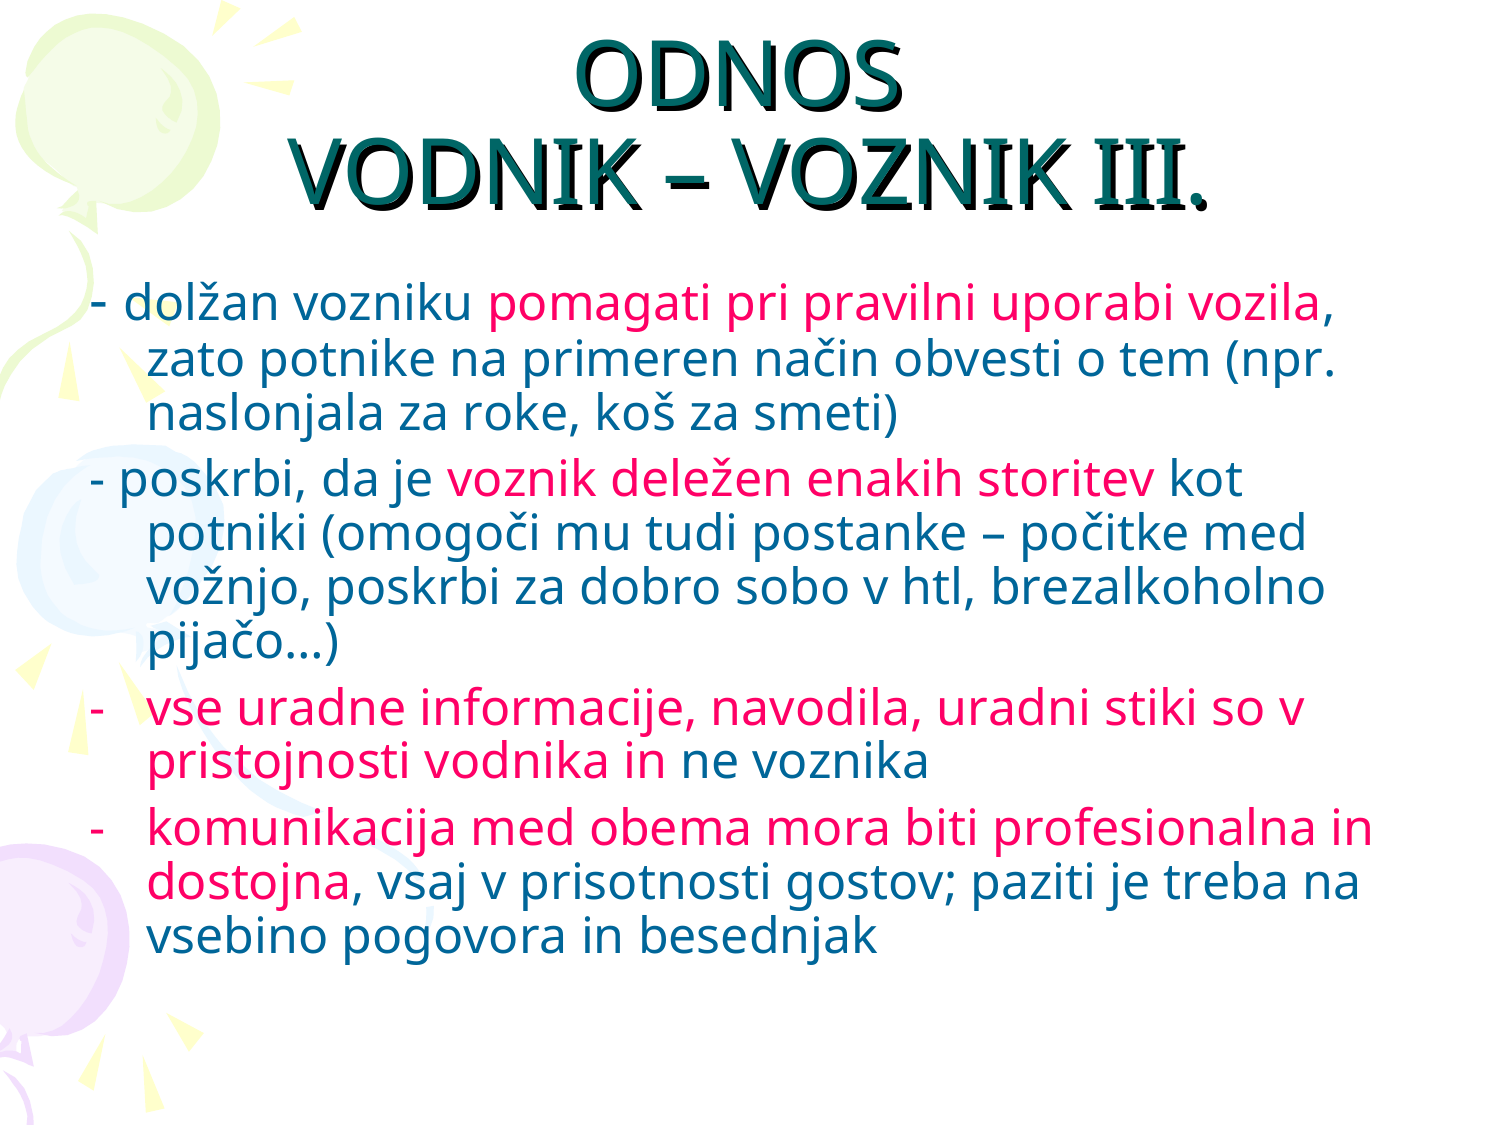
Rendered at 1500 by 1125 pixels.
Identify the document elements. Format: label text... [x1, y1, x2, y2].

list - dolžan vozniku pomagati pri pravilni uporabi vozila, zato potnike na primeren način obvesti o tem (npr. naslonjala za roke, koš za smeti) - poskrbi, da je voznik deležen enakih storitev kot potniki (omogoči mu tudi postanke – počitke med vožnjo, poskrbi za dobro sobo v htl, brezalkoholno pijačo…) vse uradne informacije, navodila, uradni stiki so v pristojnosti vodnika in ne voznika komunikacija med obema mora biti profesionalna in dostojna, vsaj v prisotnosti gostov; paziti je treba na vsebino pogovora in besednjak [75, 262, 1426, 994]
title ODNOS VODNIK – VOZNIK III. [72, 16, 1426, 233]
